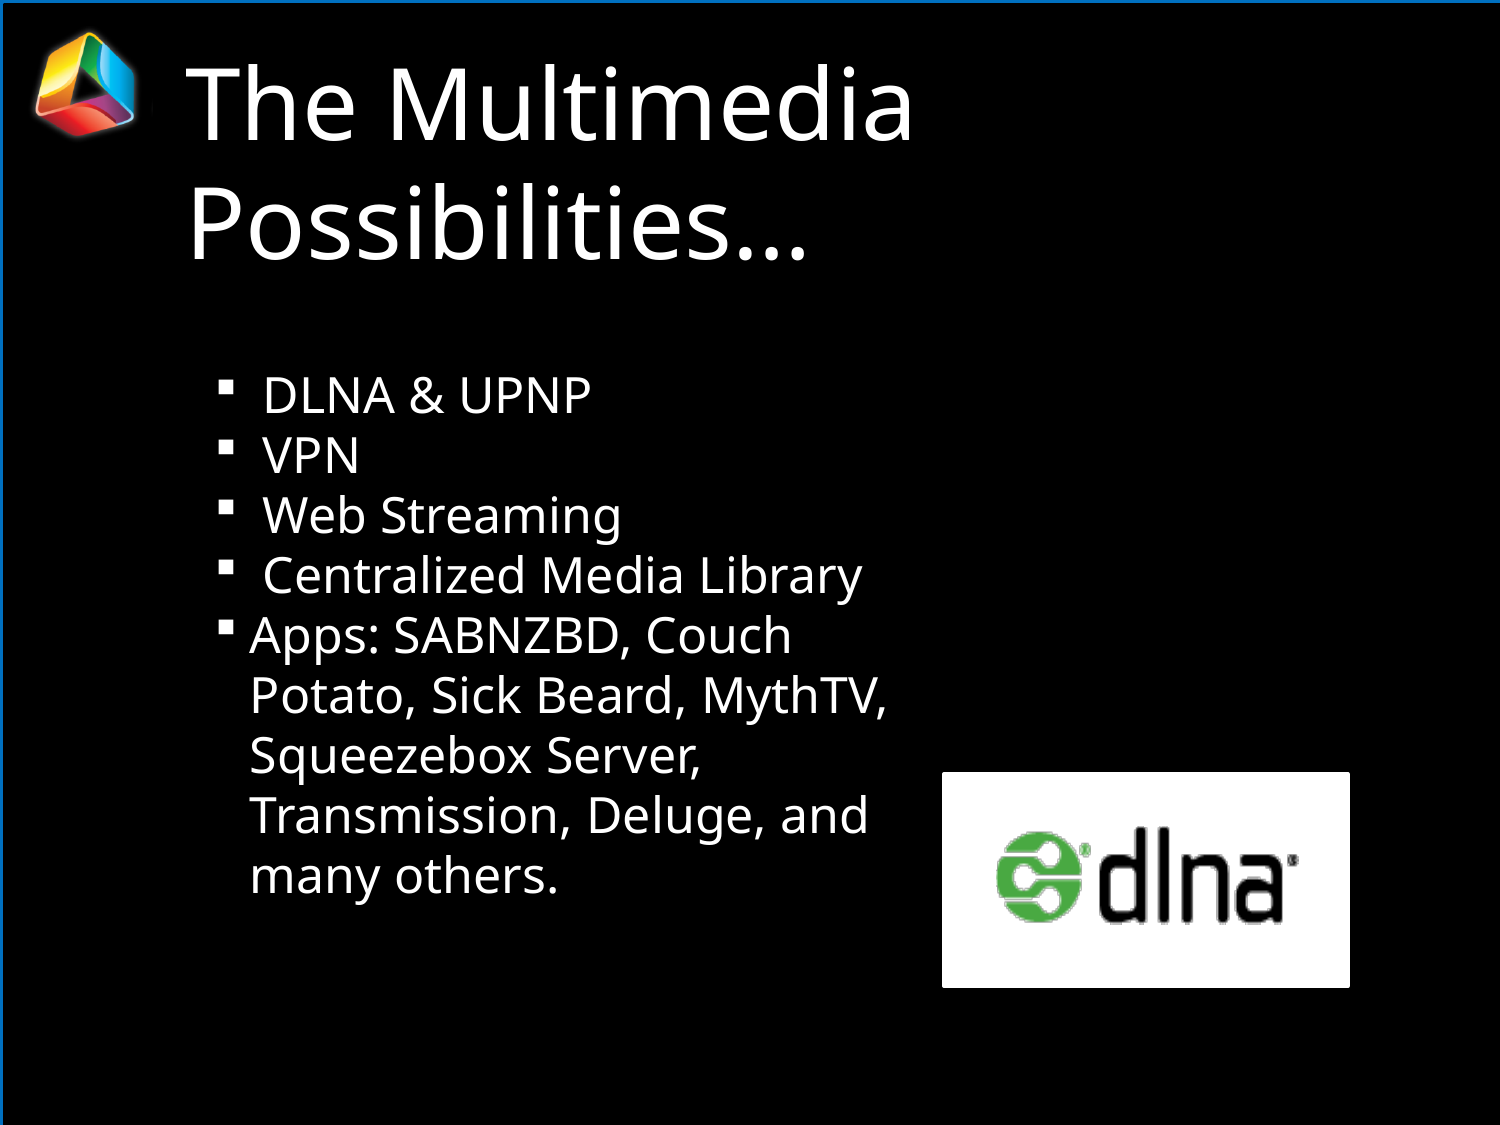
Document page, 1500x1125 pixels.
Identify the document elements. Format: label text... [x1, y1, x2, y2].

picture [9, 26, 153, 158]
text_box [0, 0, 1500, 1125]
picture [996, 826, 1299, 925]
text_box DLNA & UPNP VPN Web Streaming Centralized Media Library Apps: SABNZBD, Couch Potato, Sick Beard, MythTV, Squeezebox Server, Transmission, Deluge, and many others. [199, 356, 979, 912]
text_box The Multimedia Possibilities… [170, 32, 1390, 288]
